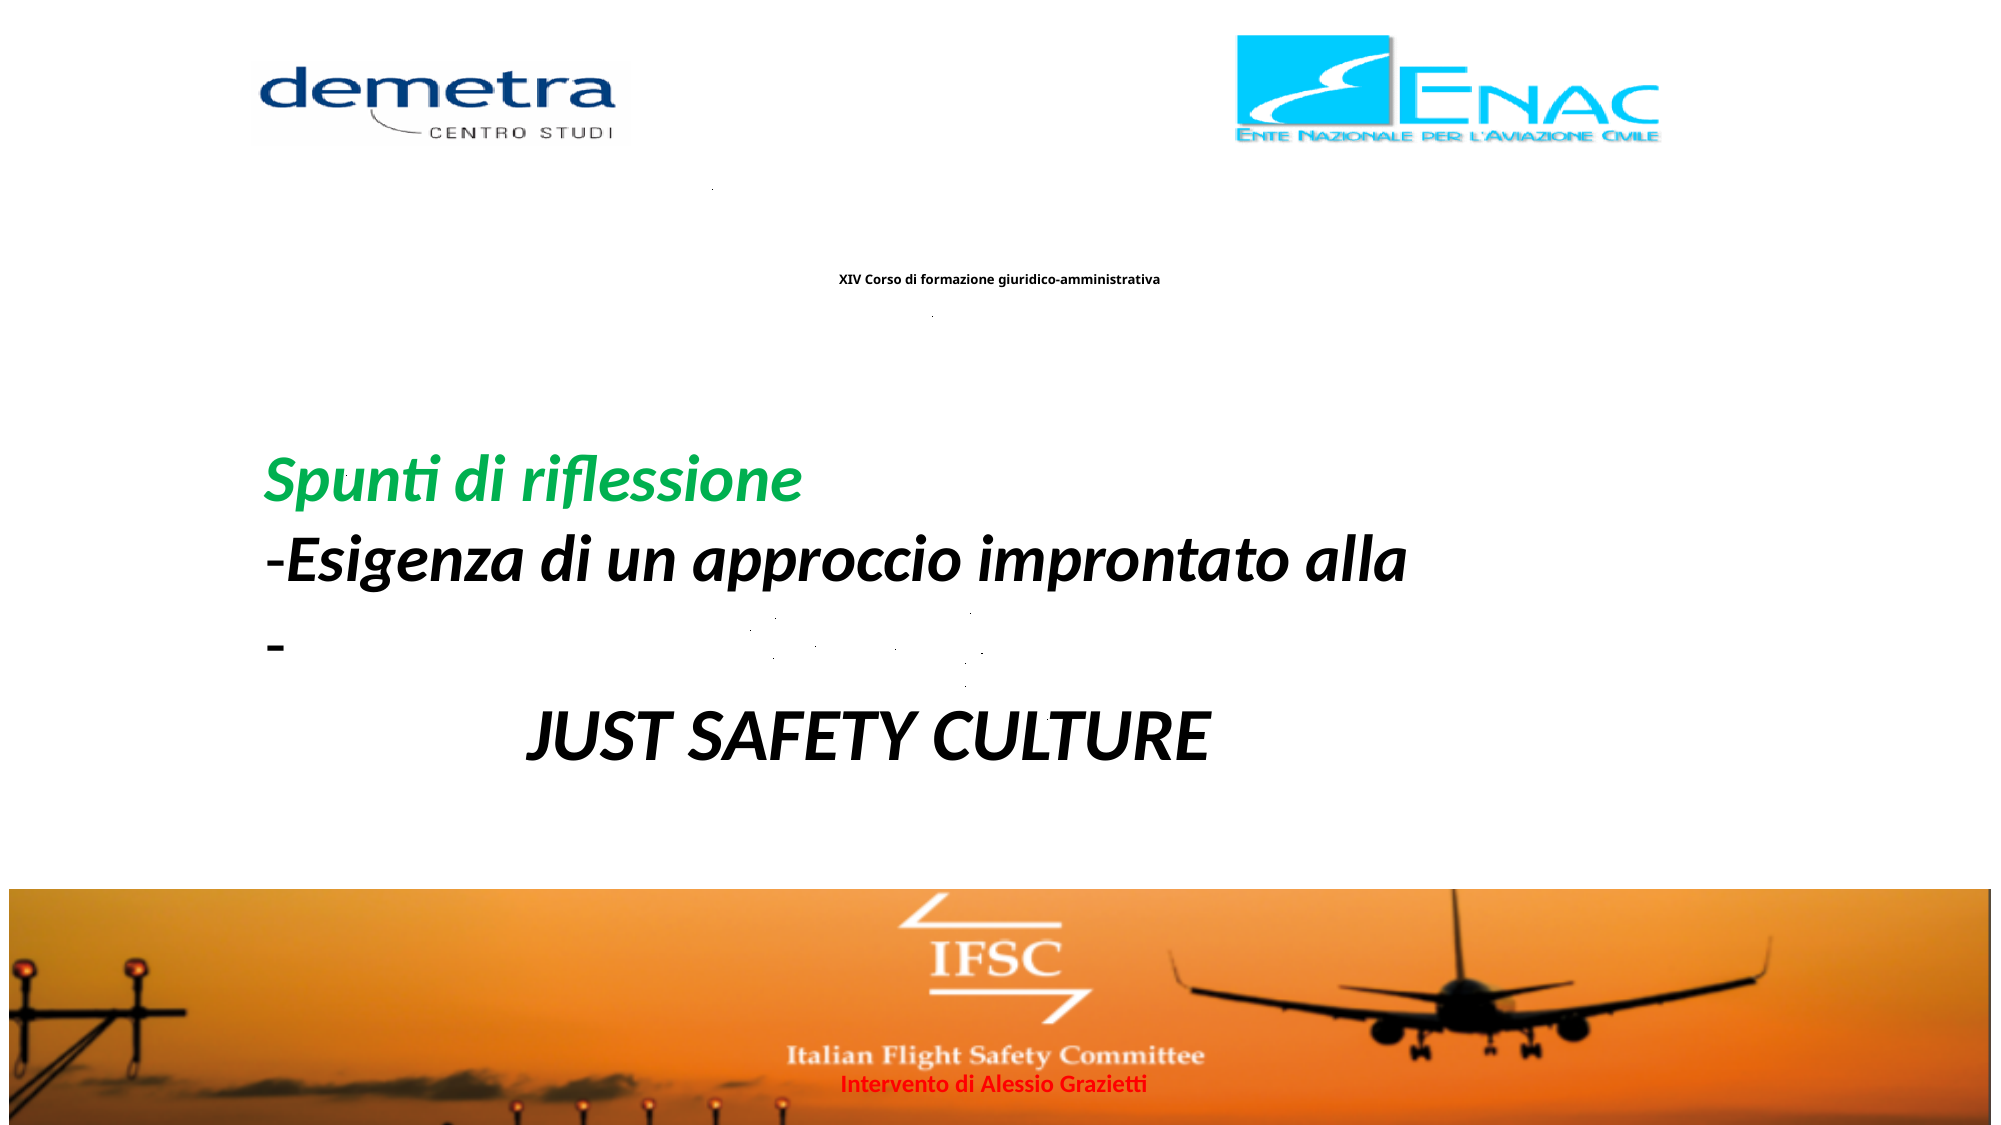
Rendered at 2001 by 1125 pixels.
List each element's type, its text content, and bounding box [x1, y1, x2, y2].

title XIV Corso di formazione giuridico-amministrativa [249, 256, 1750, 353]
text_box Spunti di riflessione Esigenza di un approccio improntato alla JUST SAFETY CULTURE [249, 427, 1490, 857]
subtitle Intervento di Alessio Grazietti [249, 1063, 1750, 1113]
picture [9, 889, 1991, 1125]
picture [210, 6, 1790, 183]
